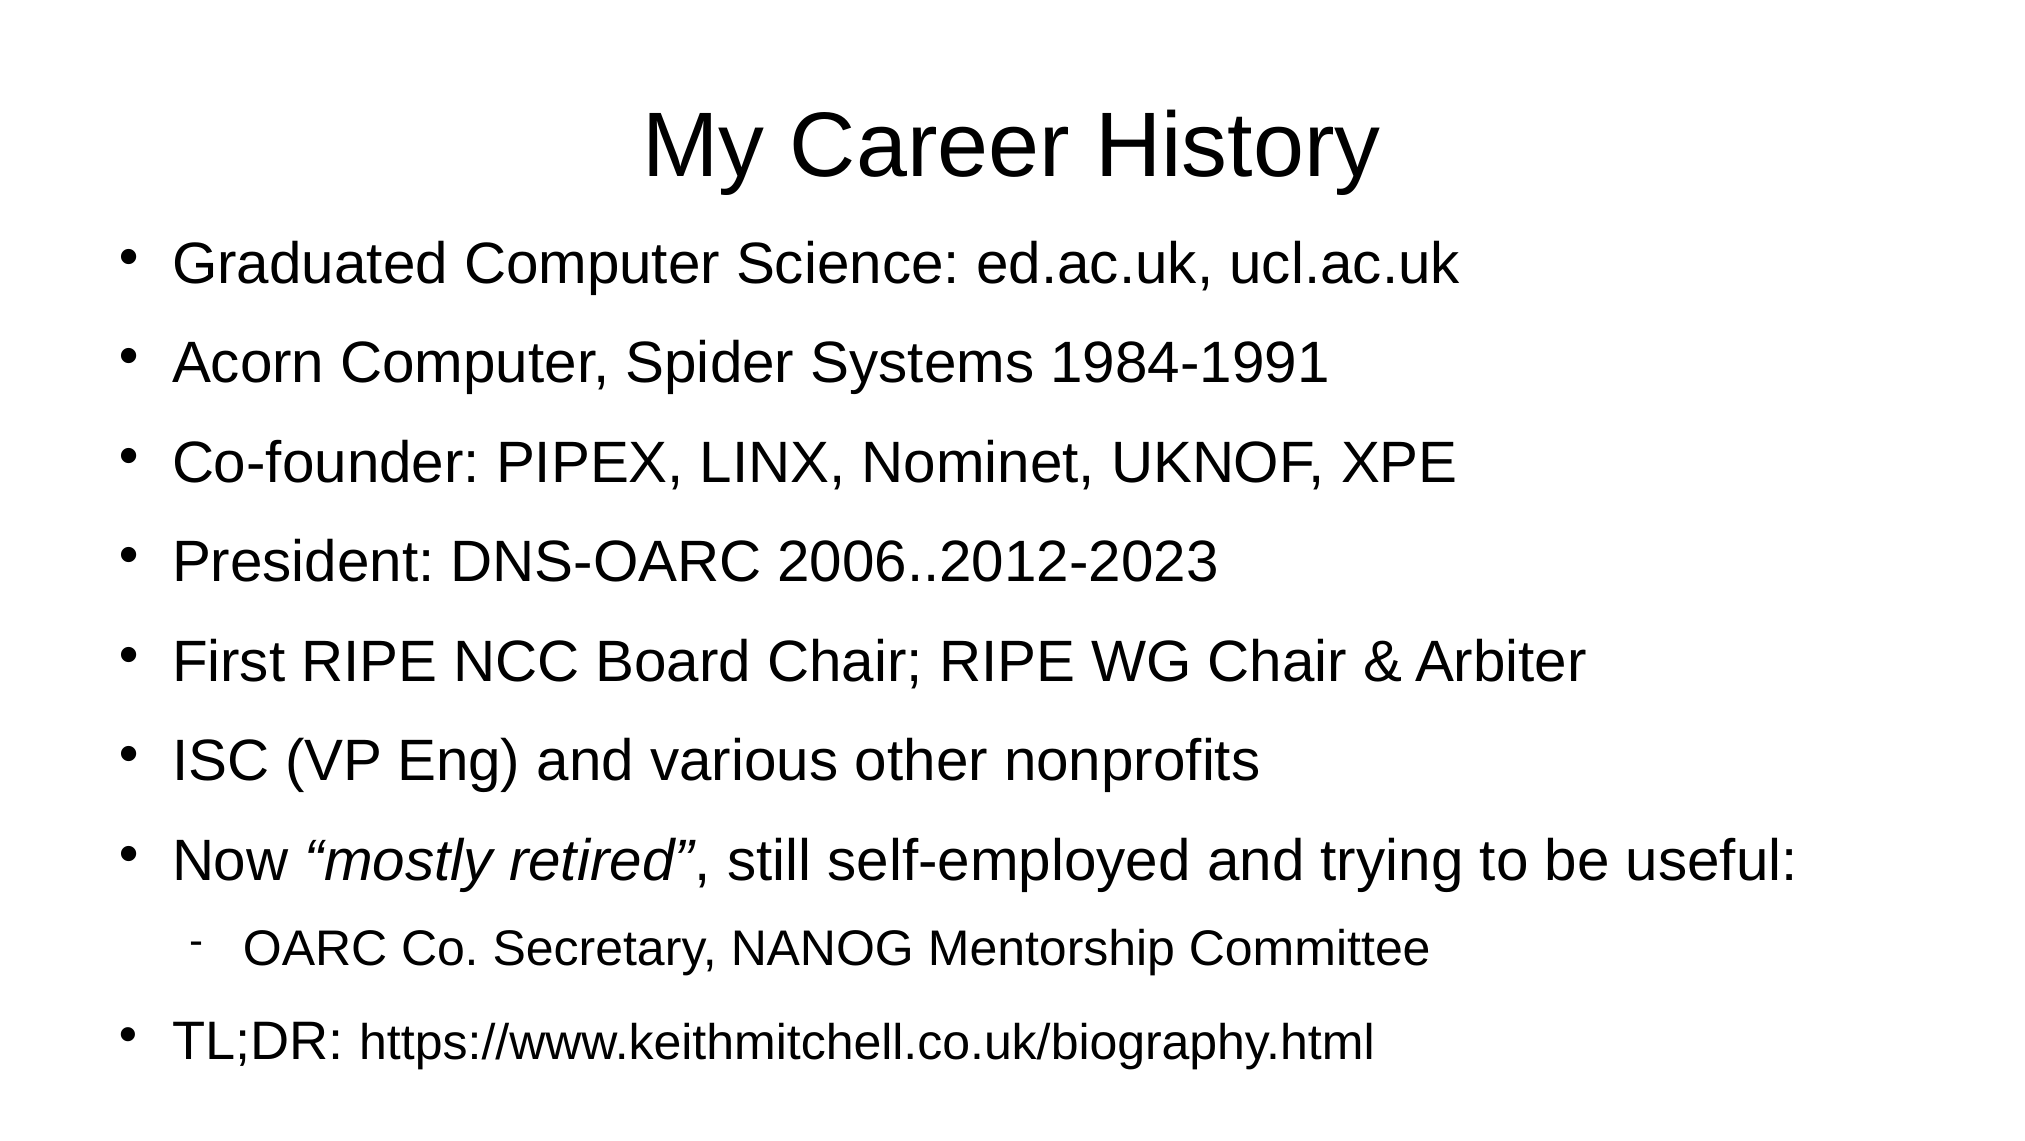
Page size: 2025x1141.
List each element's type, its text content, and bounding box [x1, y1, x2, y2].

list Graduated Computer Science: ed.ac.uk, ucl.ac.uk Acorn Computer, Spider Systems 1984-1991 Co-founder: PIPEX, LINX, Nominet, UKNOF, XPE President: DNS-OARC 2006..2012-2023 First RIPE NCC Board Chair; RIPE WG Chair & Arbiter ISC (VP Eng) and various other nonprofits Now “mostly retired”, still self-employed and trying to be useful: OARC Co. Secretary, NANOG Mentorship Committee TL;DR: https://www.keithmitchell.co.uk/biography.html [101, 224, 1950, 886]
title My Career History [101, 45, 1923, 224]
